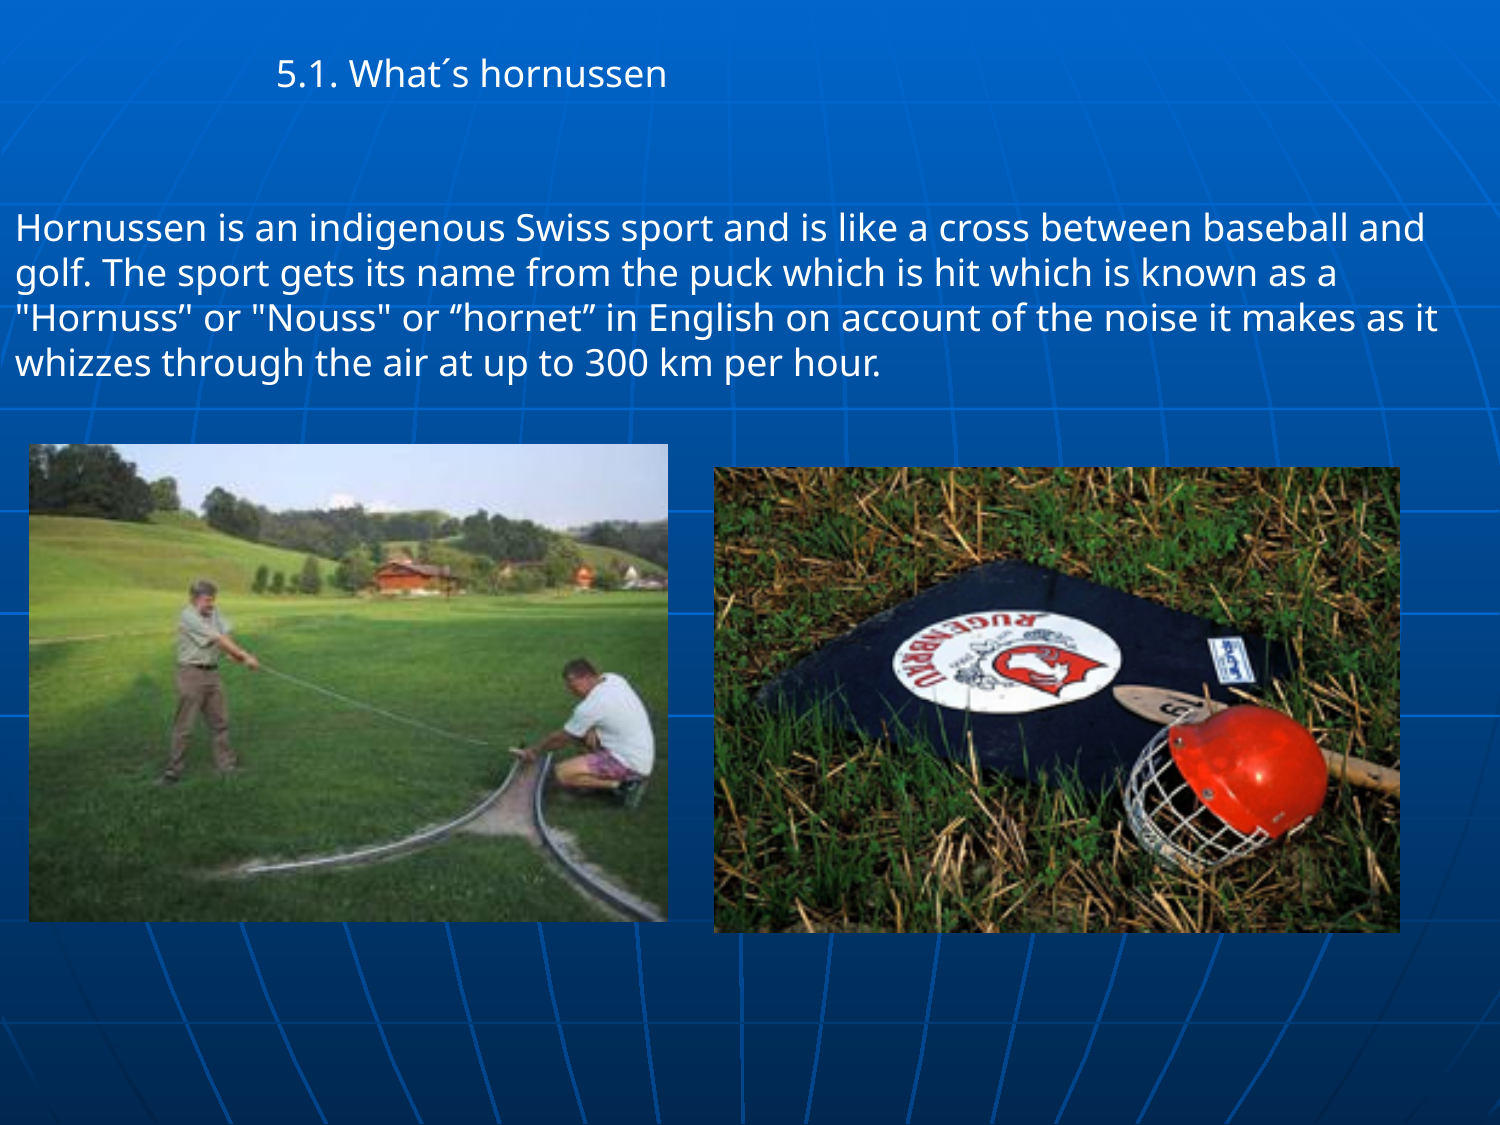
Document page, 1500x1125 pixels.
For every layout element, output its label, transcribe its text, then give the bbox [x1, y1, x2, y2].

text_box Hornussen is an indigenous Swiss sport and is like a cross between baseball and golf. The sport gets its name from the puck which is hit which is known as a "Hornuss’' or "Nouss" or ‘’hornet’’ in English on account of the noise it makes as it whizzes through the air at up to 300 km per hour. [0, 196, 1500, 392]
text_box 5.1. What´s hornussen [261, 42, 683, 103]
picture [714, 467, 1400, 933]
picture [29, 444, 668, 922]
